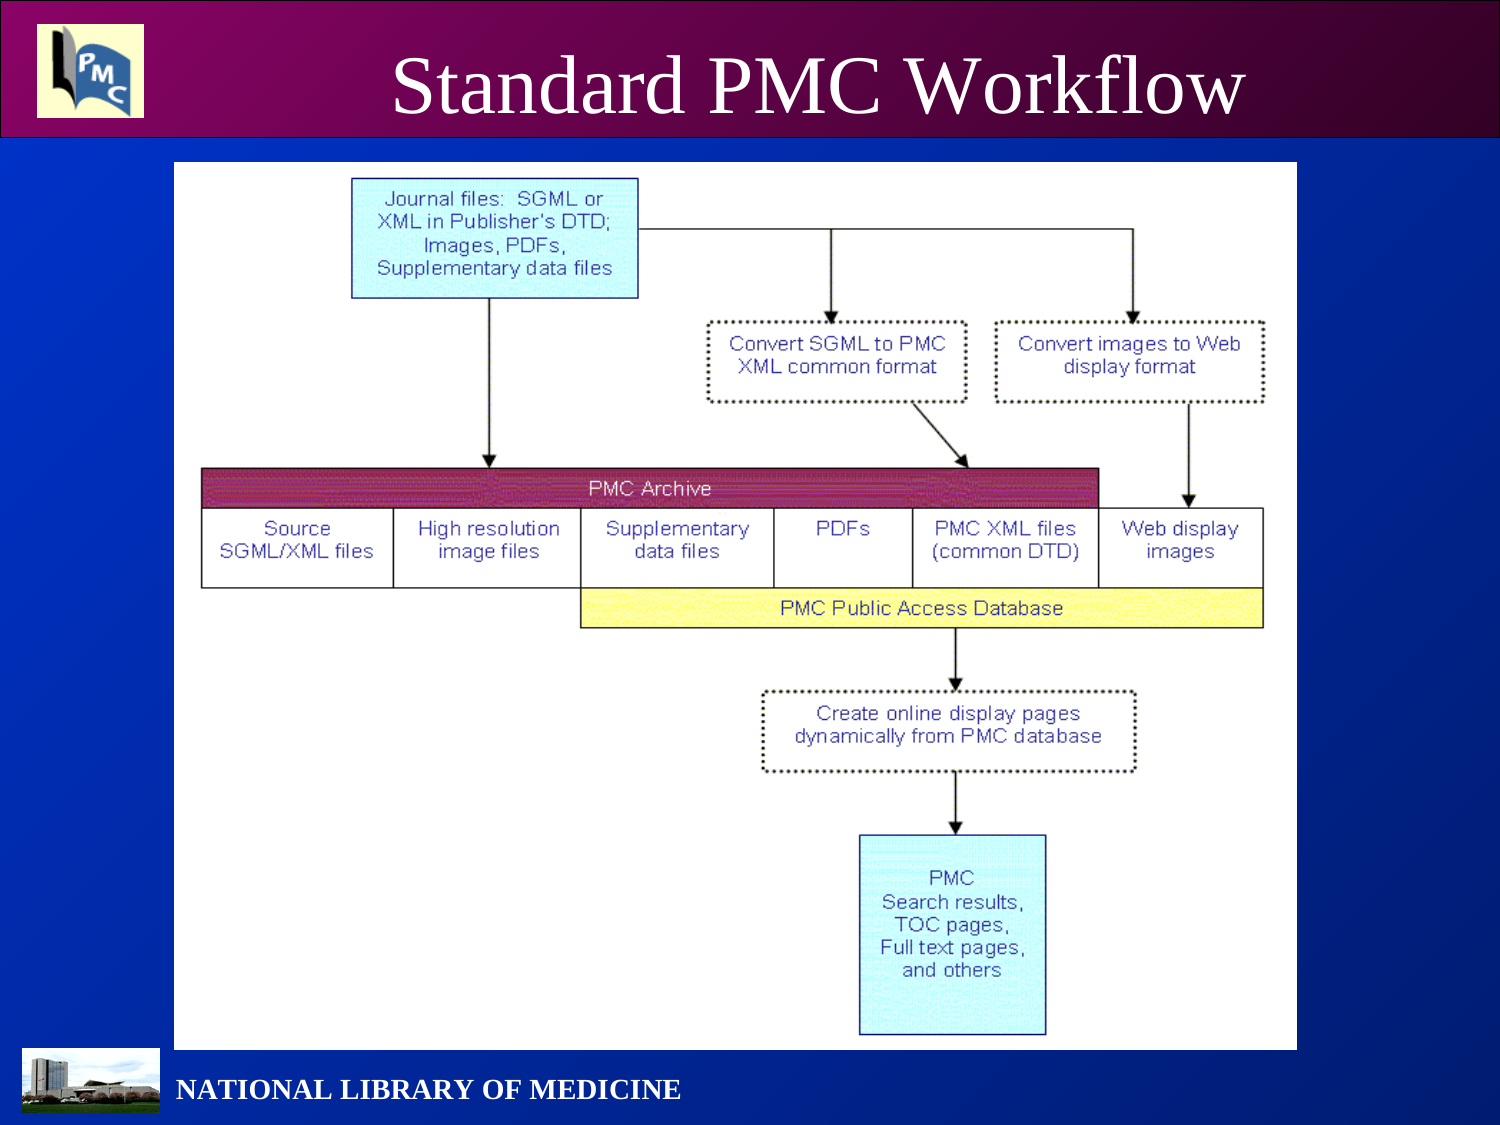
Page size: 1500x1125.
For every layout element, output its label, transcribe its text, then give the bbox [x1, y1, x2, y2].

title Standard PMC Workflow [174, 22, 1463, 138]
picture [22, 1048, 160, 1113]
picture [174, 162, 1297, 1051]
